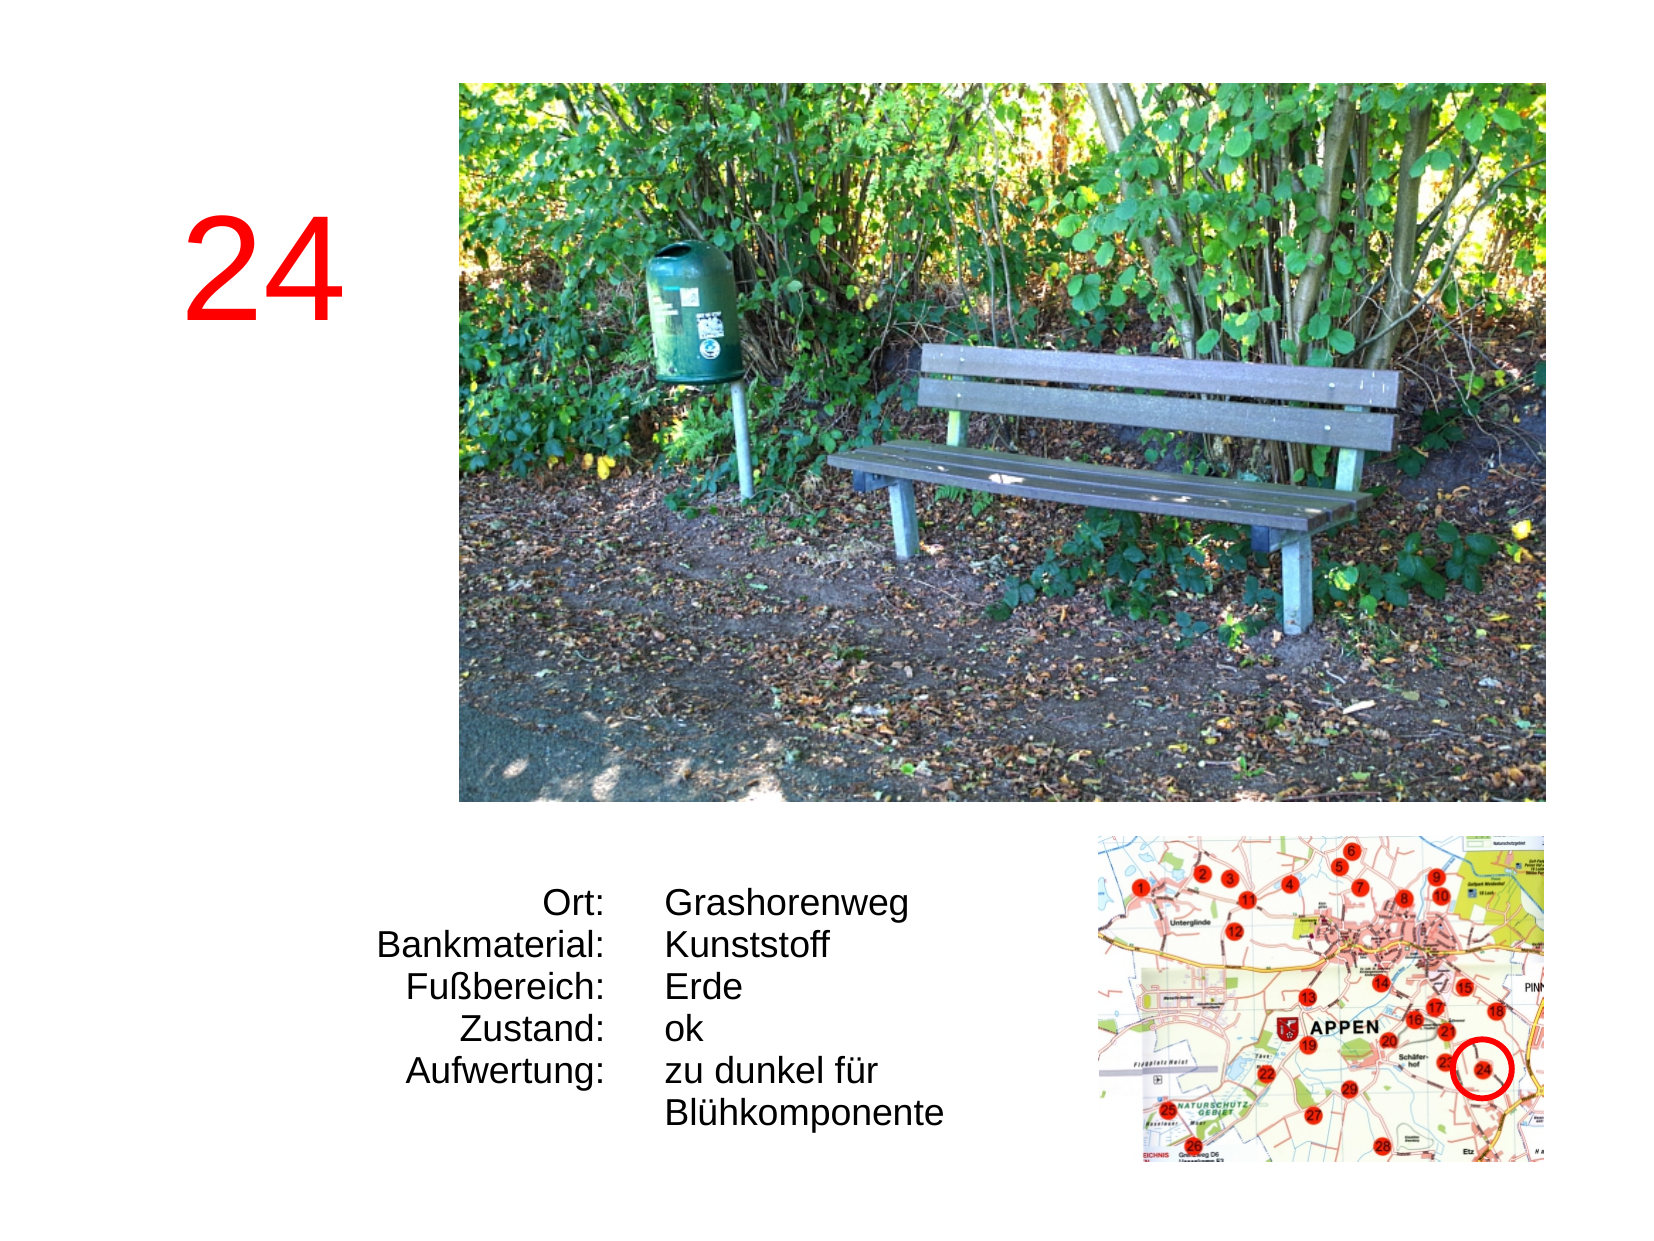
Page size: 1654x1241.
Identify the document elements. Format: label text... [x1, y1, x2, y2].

picture [459, 83, 1546, 802]
picture [1098, 836, 1544, 1162]
text_box 24 [165, 177, 428, 360]
text_box Ort: Grashorenweg Bankmaterial: Kunststoff Fußbereich: Erde Zustand: ok Aufwertung: zu dunkel für Blühkomponente [354, 873, 1548, 1184]
